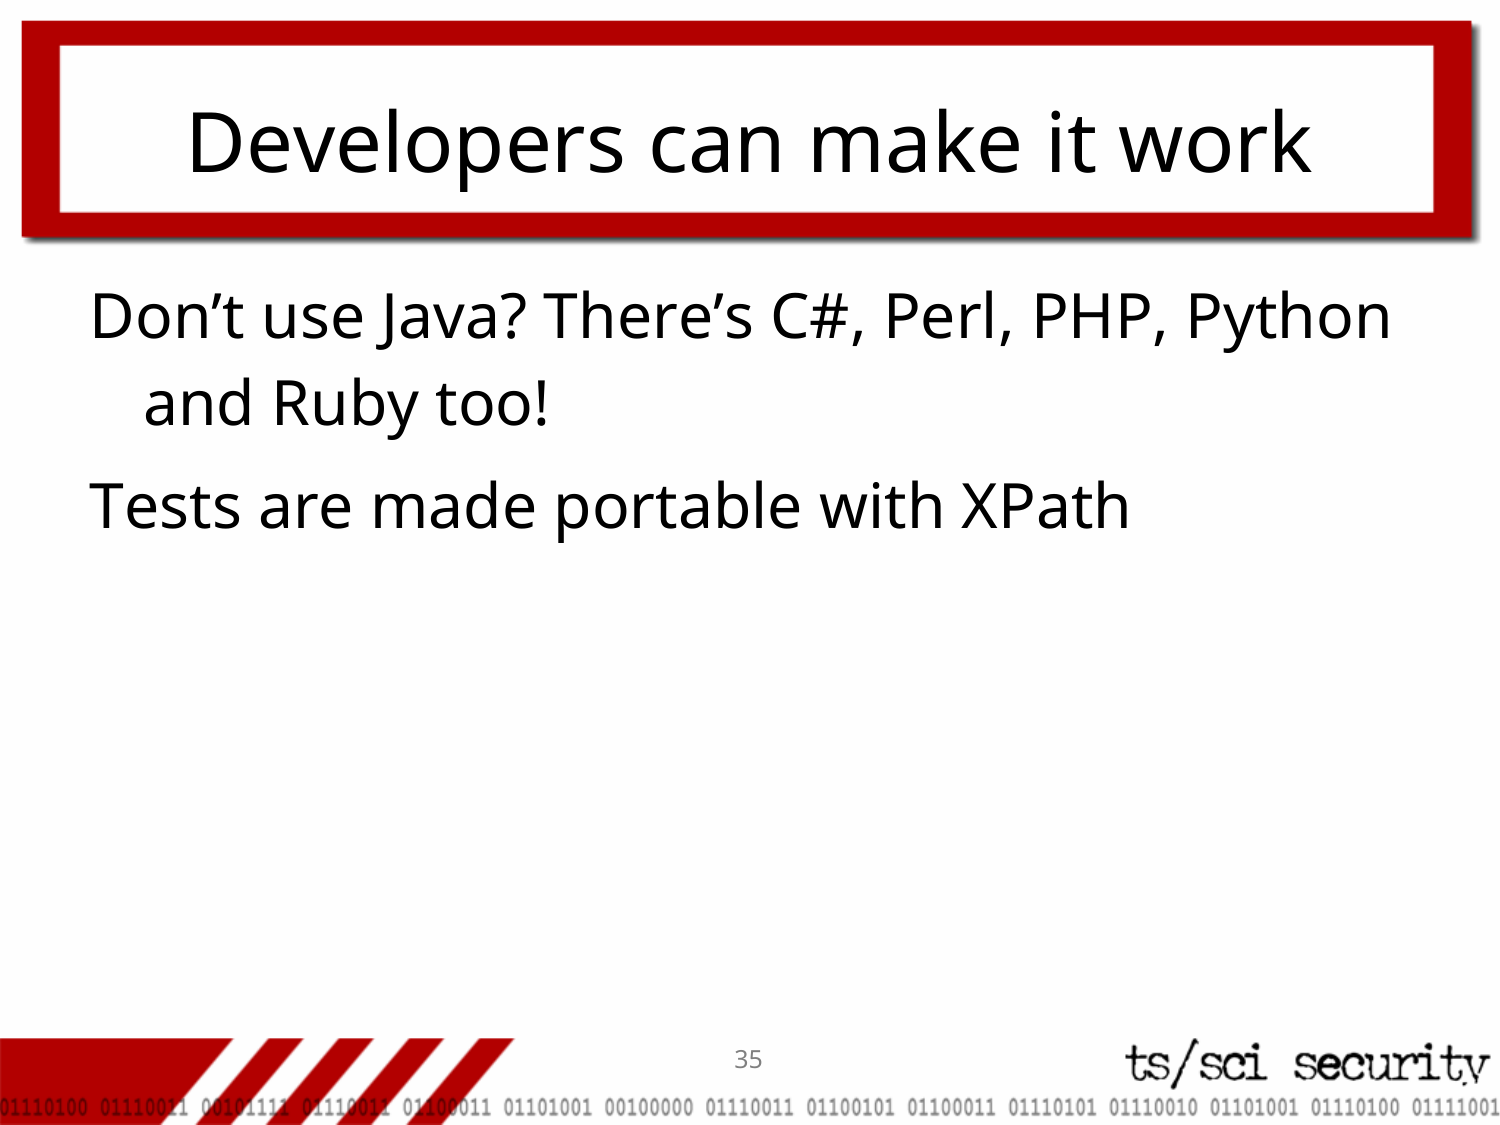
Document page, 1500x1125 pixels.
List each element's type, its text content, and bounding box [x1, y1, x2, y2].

picture [0, 0, 1500, 1125]
list Don’t use Java? There’s C#, Perl, PHP, Python and Ruby too! Tests are made portable with XPath [75, 262, 1426, 1006]
title Developers can make it work [75, 45, 1426, 233]
